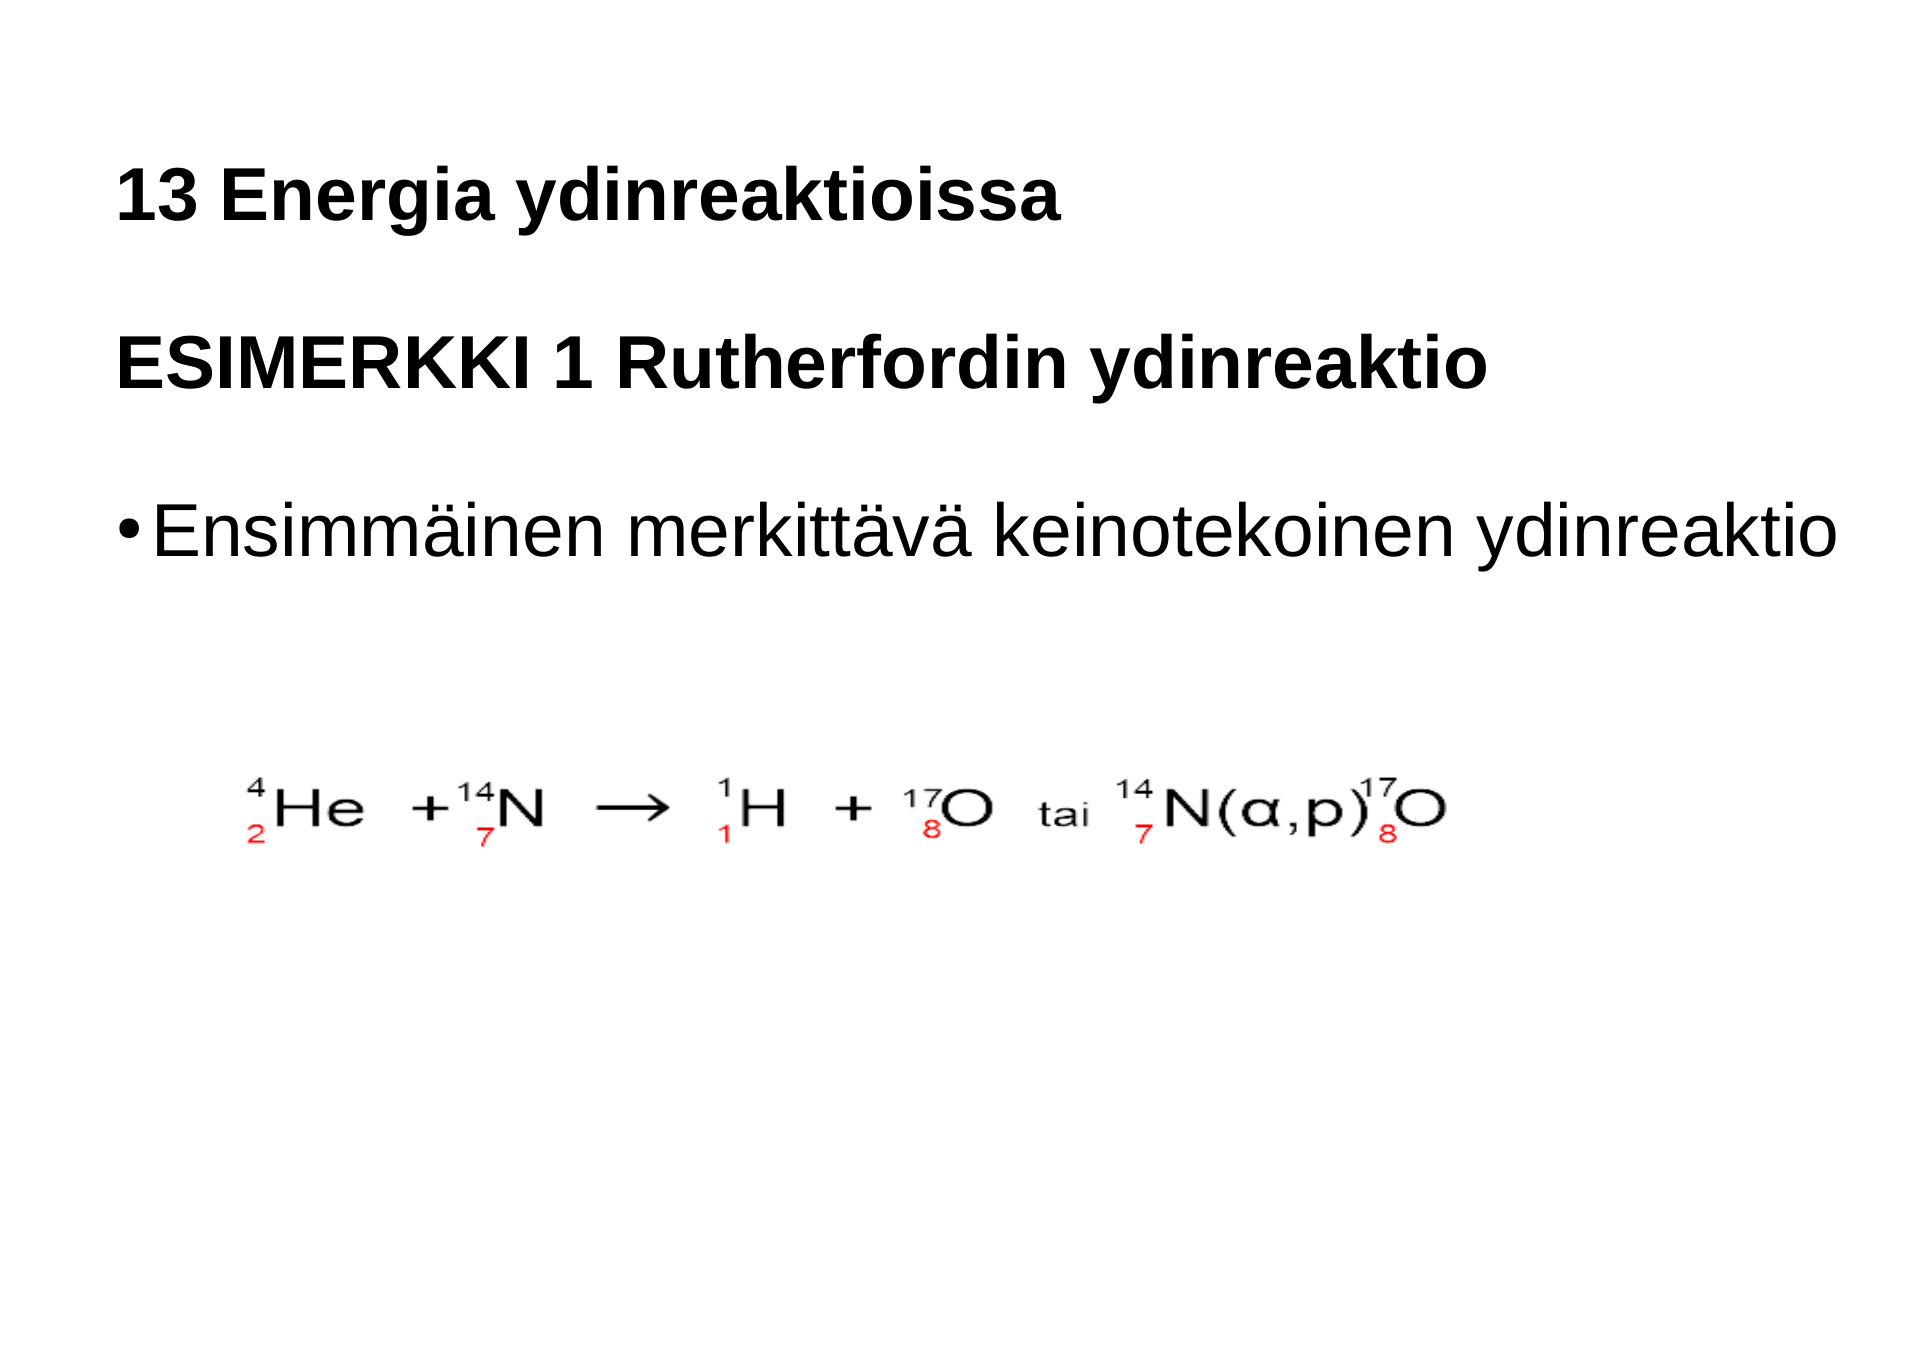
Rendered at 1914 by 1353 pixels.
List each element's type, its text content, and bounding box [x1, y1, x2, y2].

picture [184, 673, 1524, 898]
text_box 13 Energia ydinreaktioissa ESIMERKKI 1 Rutherfordin ydinreaktio Ensimmäinen merkittävä keinotekoinen ydinreaktio [101, 144, 1856, 580]
